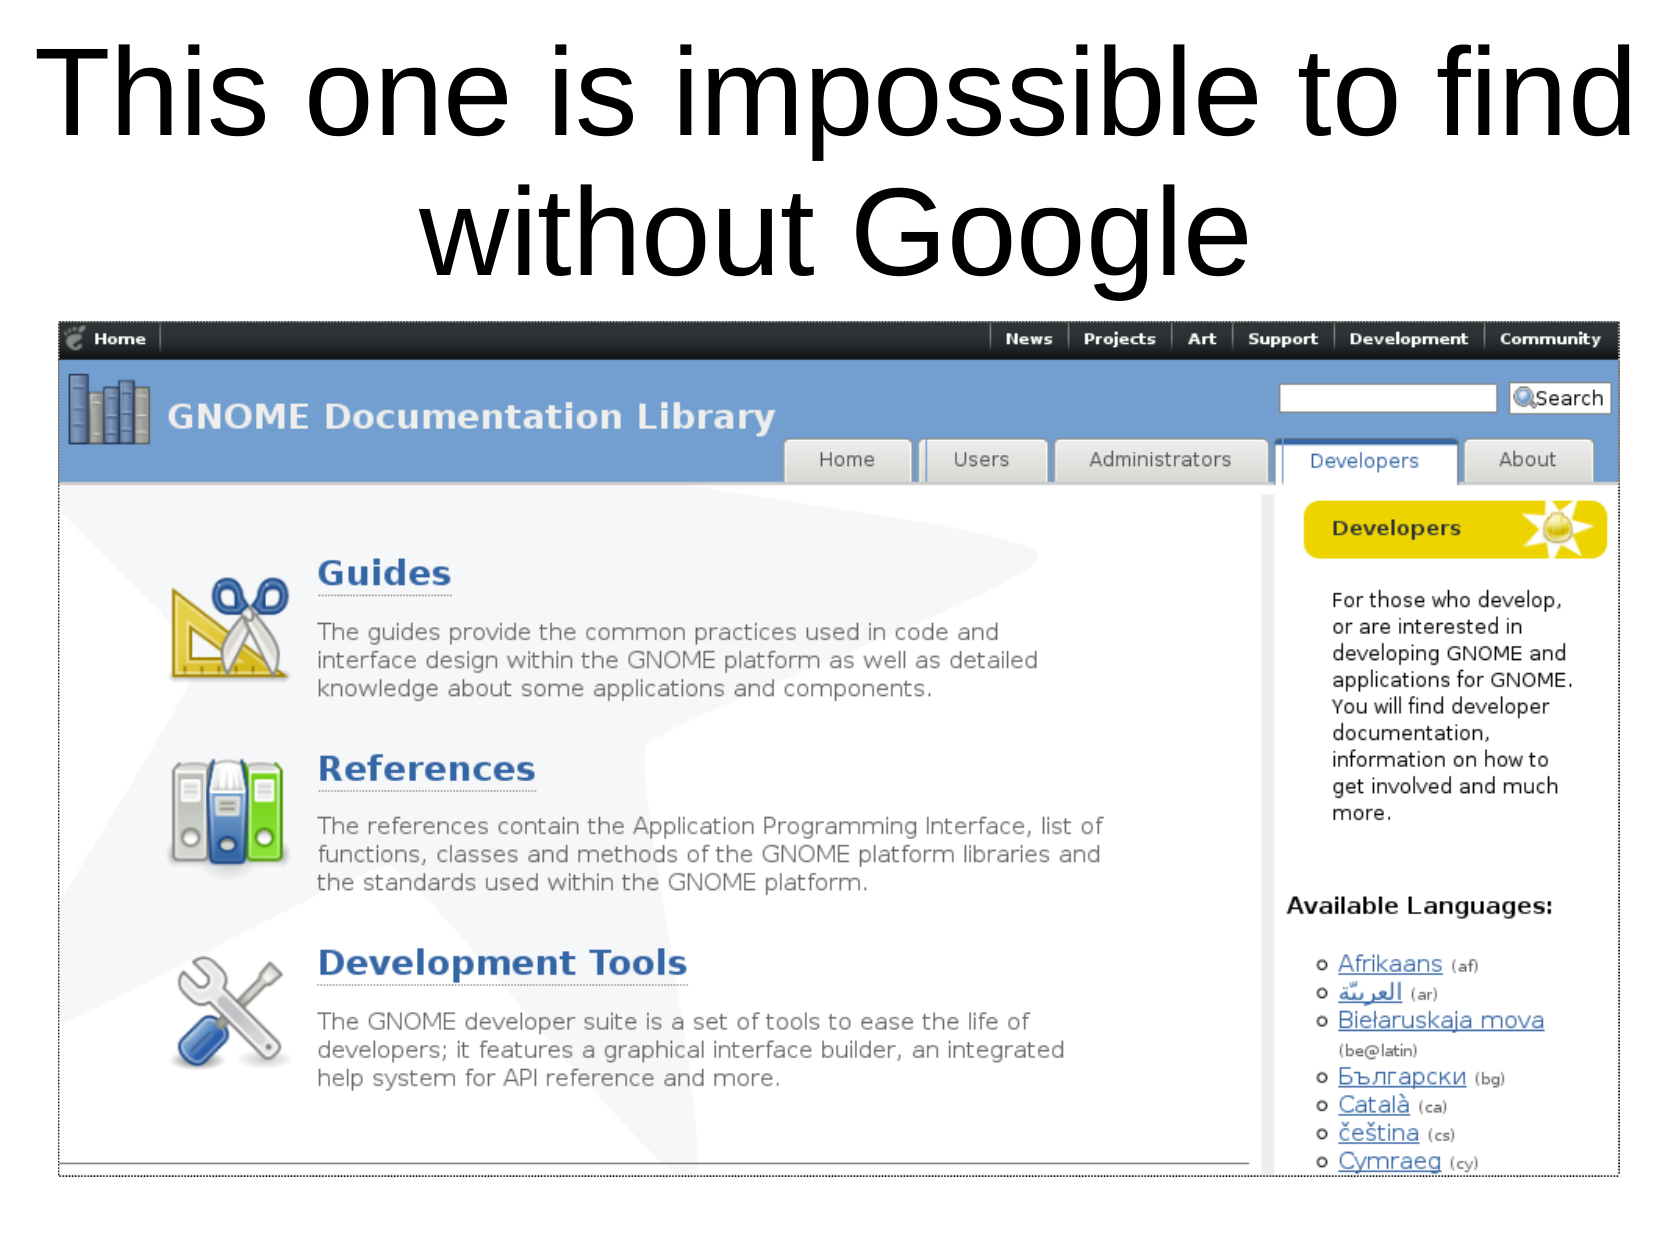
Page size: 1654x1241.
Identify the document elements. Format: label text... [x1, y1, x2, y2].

text_box This one is impossible to find without Google [15, 10, 1654, 314]
picture [58, 321, 1620, 1177]
